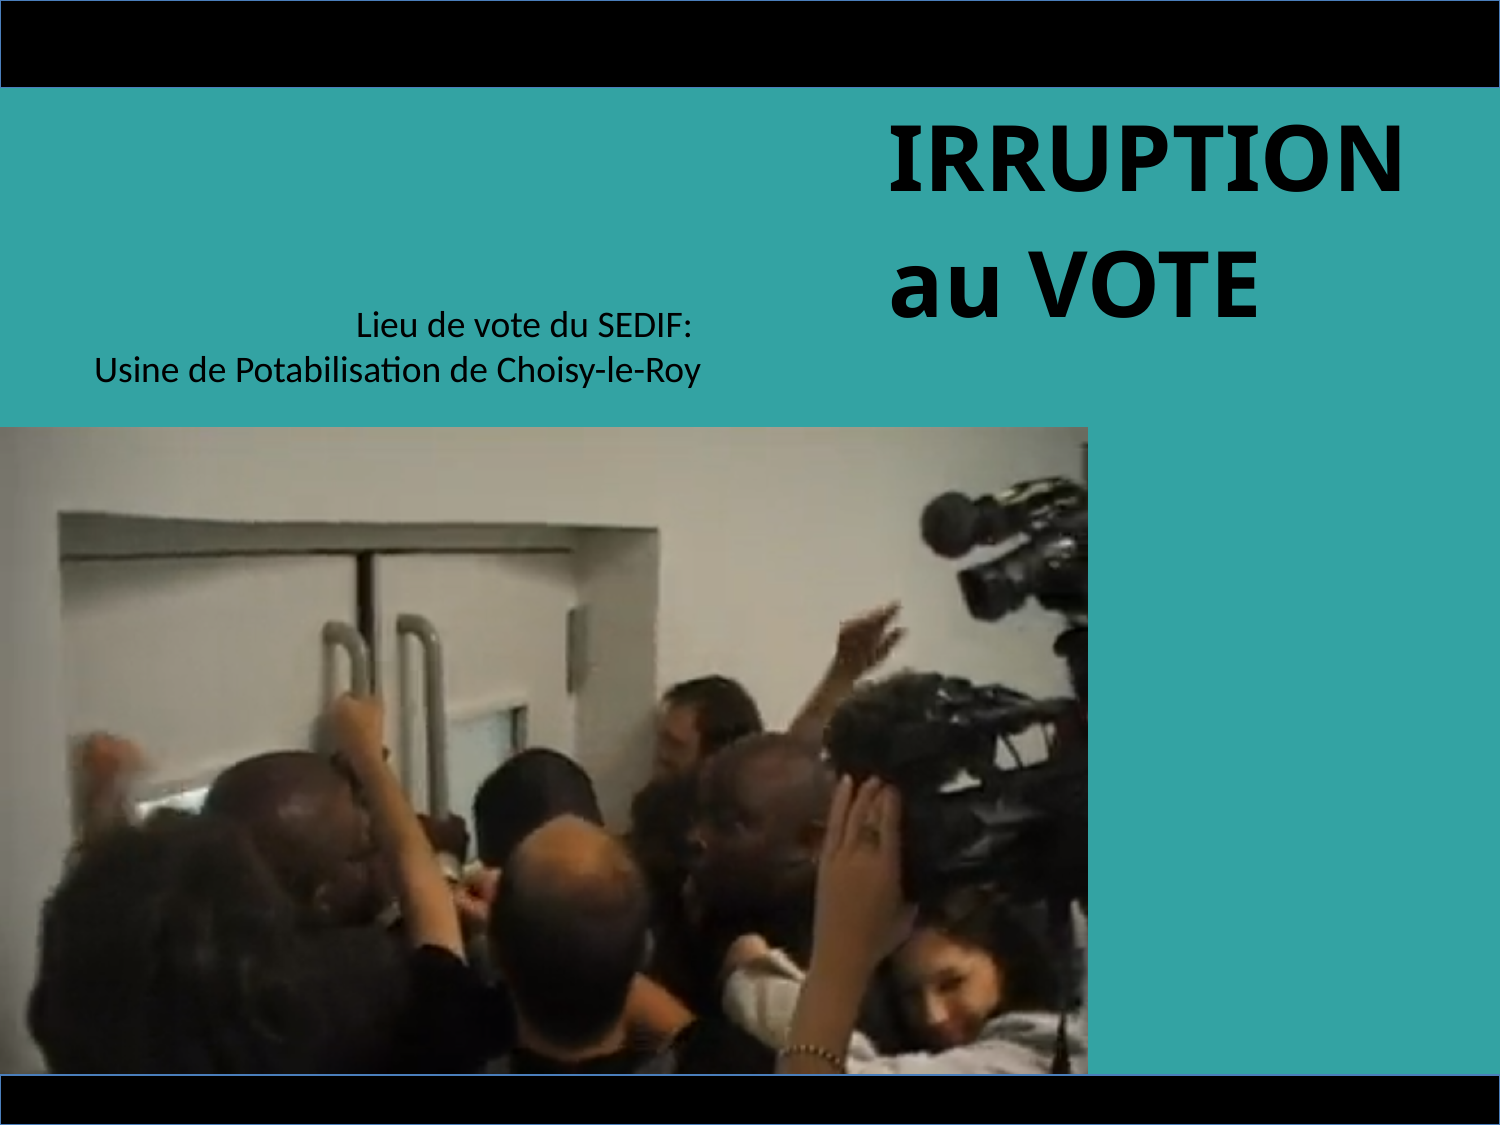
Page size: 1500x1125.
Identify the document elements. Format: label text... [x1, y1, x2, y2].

text_box [0, 0, 1500, 88]
text_box IRRUPTION au VOTE [874, 69, 1500, 344]
picture [0, 427, 1088, 1074]
text_box [0, 1074, 1500, 1125]
text_box Lieu de vote du SEDIF: Usine de Potabilisation de Choisy-le-Roy [58, 285, 717, 398]
